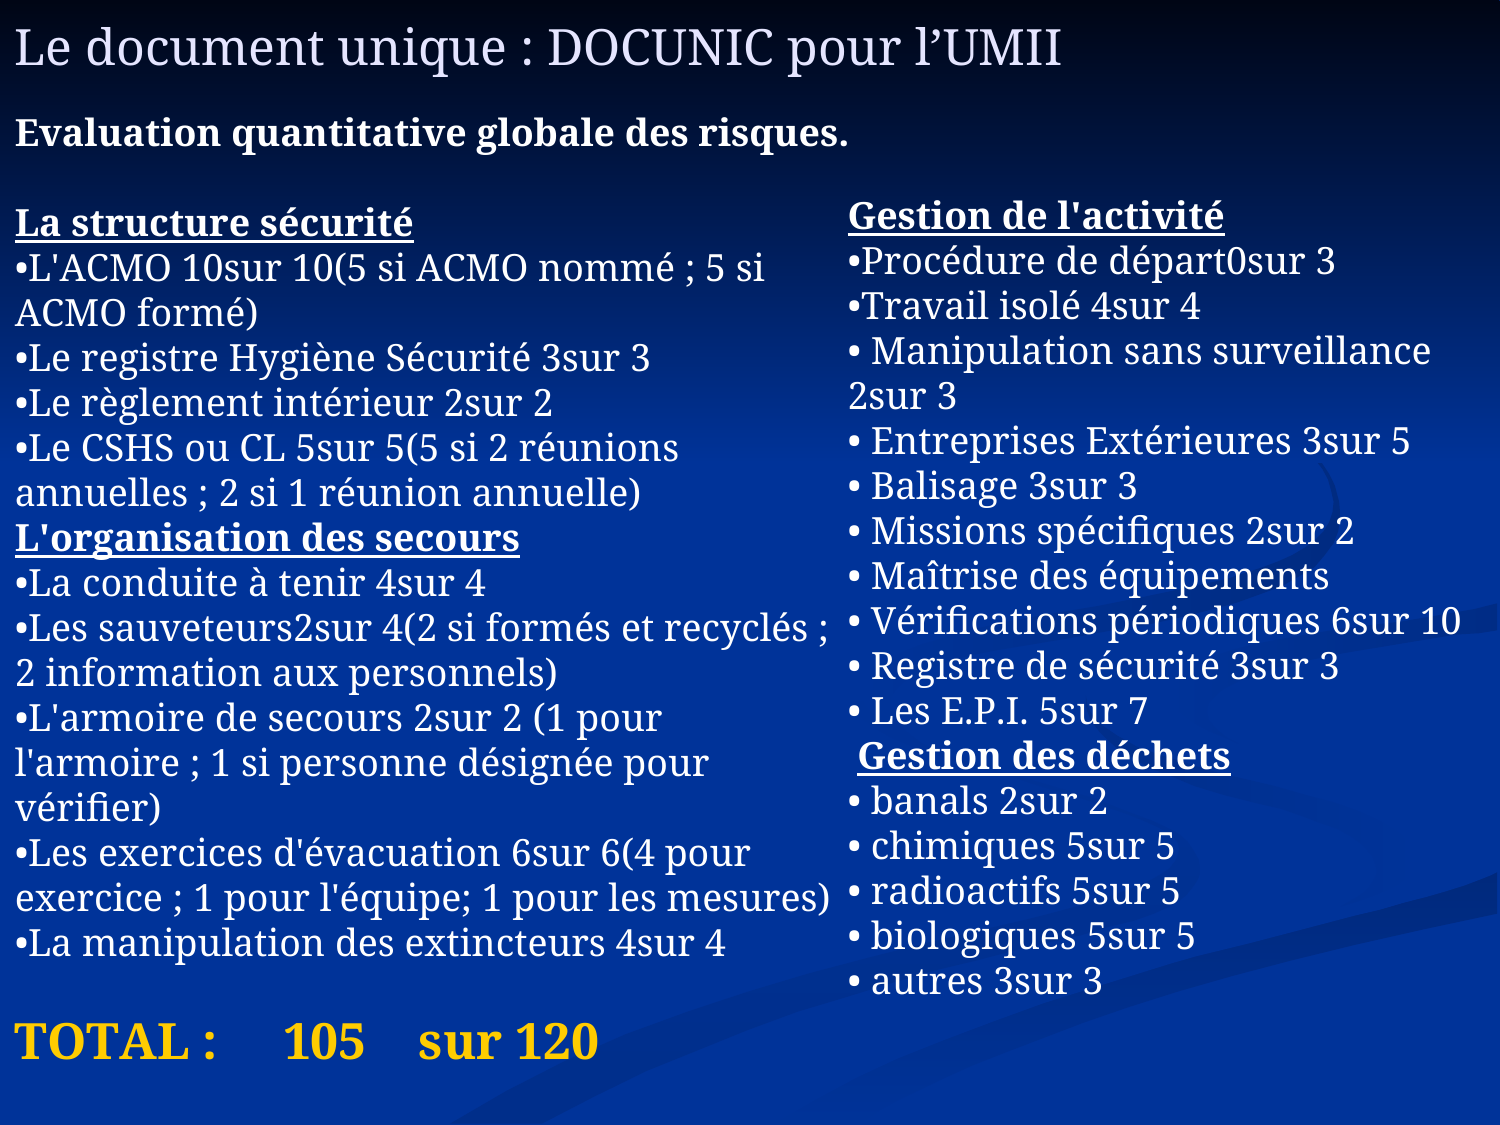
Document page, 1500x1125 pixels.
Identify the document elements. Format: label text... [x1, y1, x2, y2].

text_box Le document unique : DOCUNIC pour l’UMII [0, 0, 1500, 91]
text_box Gestion de l'activité Procédure de départ0sur 3 Travail isolé 4sur 4 Manipulation sans surveillance 2sur 3 Entreprises Extérieures 3sur 5 Balisage 3sur 3 Missions spécifiques 2sur 2 Maîtrise des équipements Vérifications périodiques 6sur 10 Registre de sécurité 3sur 3 Les E.P.I. 5sur 7 Gestion des déchets banals 2sur 2 chimiques 5sur 5 radioactifs 5sur 5 biologiques 5sur 5 autres 3sur 3 [832, 184, 1500, 1010]
text_box Evaluation quantitative globale des risques. La structure sécurité L'ACMO 10sur 10(5 si ACMO nommé ; 5 si ACMO formé) Le registre Hygiène Sécurité 3sur 3 Le règlement intérieur 2sur 2 Le CSHS ou CL 5sur 5(5 si 2 réunions annuelles ; 2 si 1 réunion annuelle) L'organisation des secours La conduite à tenir 4sur 4 Les sauveteurs2sur 4(2 si formés et recyclés ; 2 information aux personnels) L'armoire de secours 2sur 2 (1 pour l'armoire ; 1 si personne désignée pour vérifier) Les exercices d'évacuation 6sur 6(4 pour exercice ; 1 pour l'équipe; 1 pour les mesures) La manipulation des extincteurs 4sur 4 TOTAL : 105 sur 120 [0, 101, 869, 1078]
